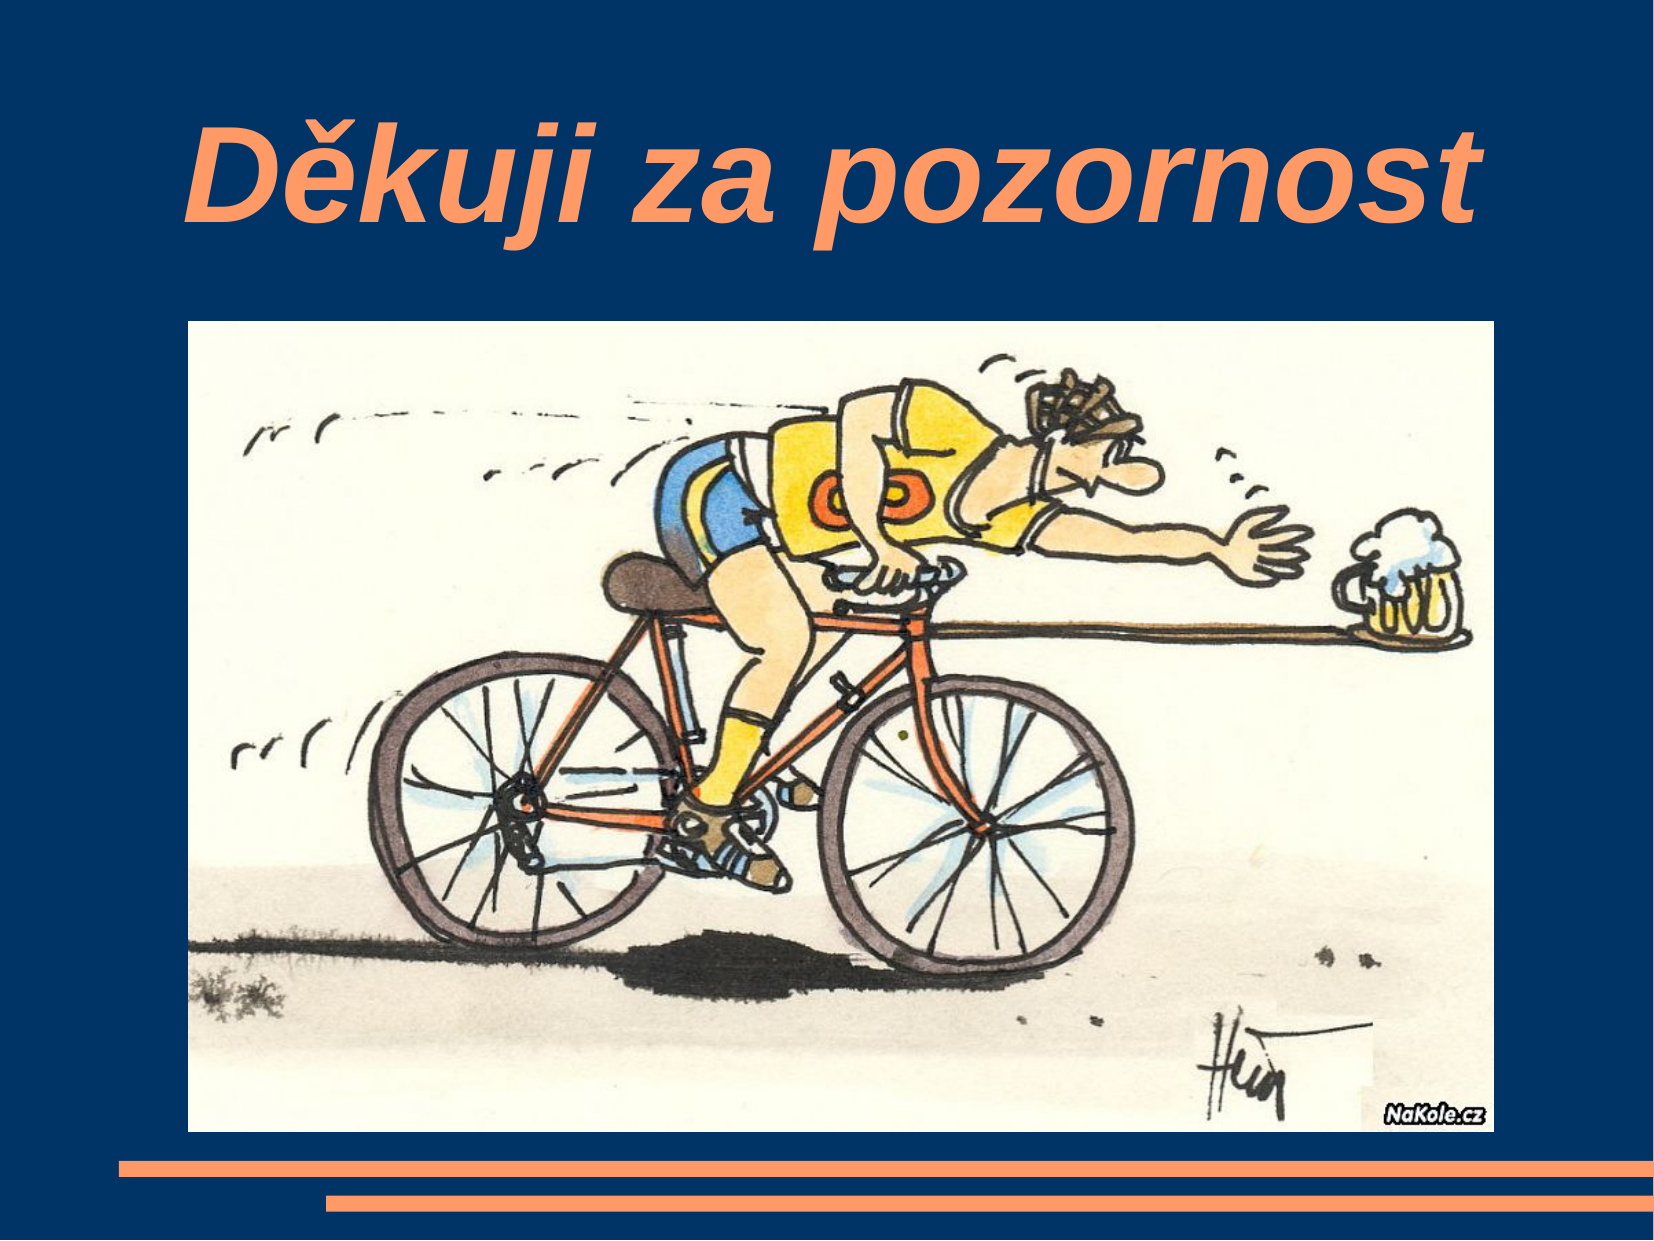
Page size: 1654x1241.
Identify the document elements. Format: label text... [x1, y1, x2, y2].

title Děkuji za pozornost [182, 70, 1595, 278]
picture [188, 321, 1494, 1132]
